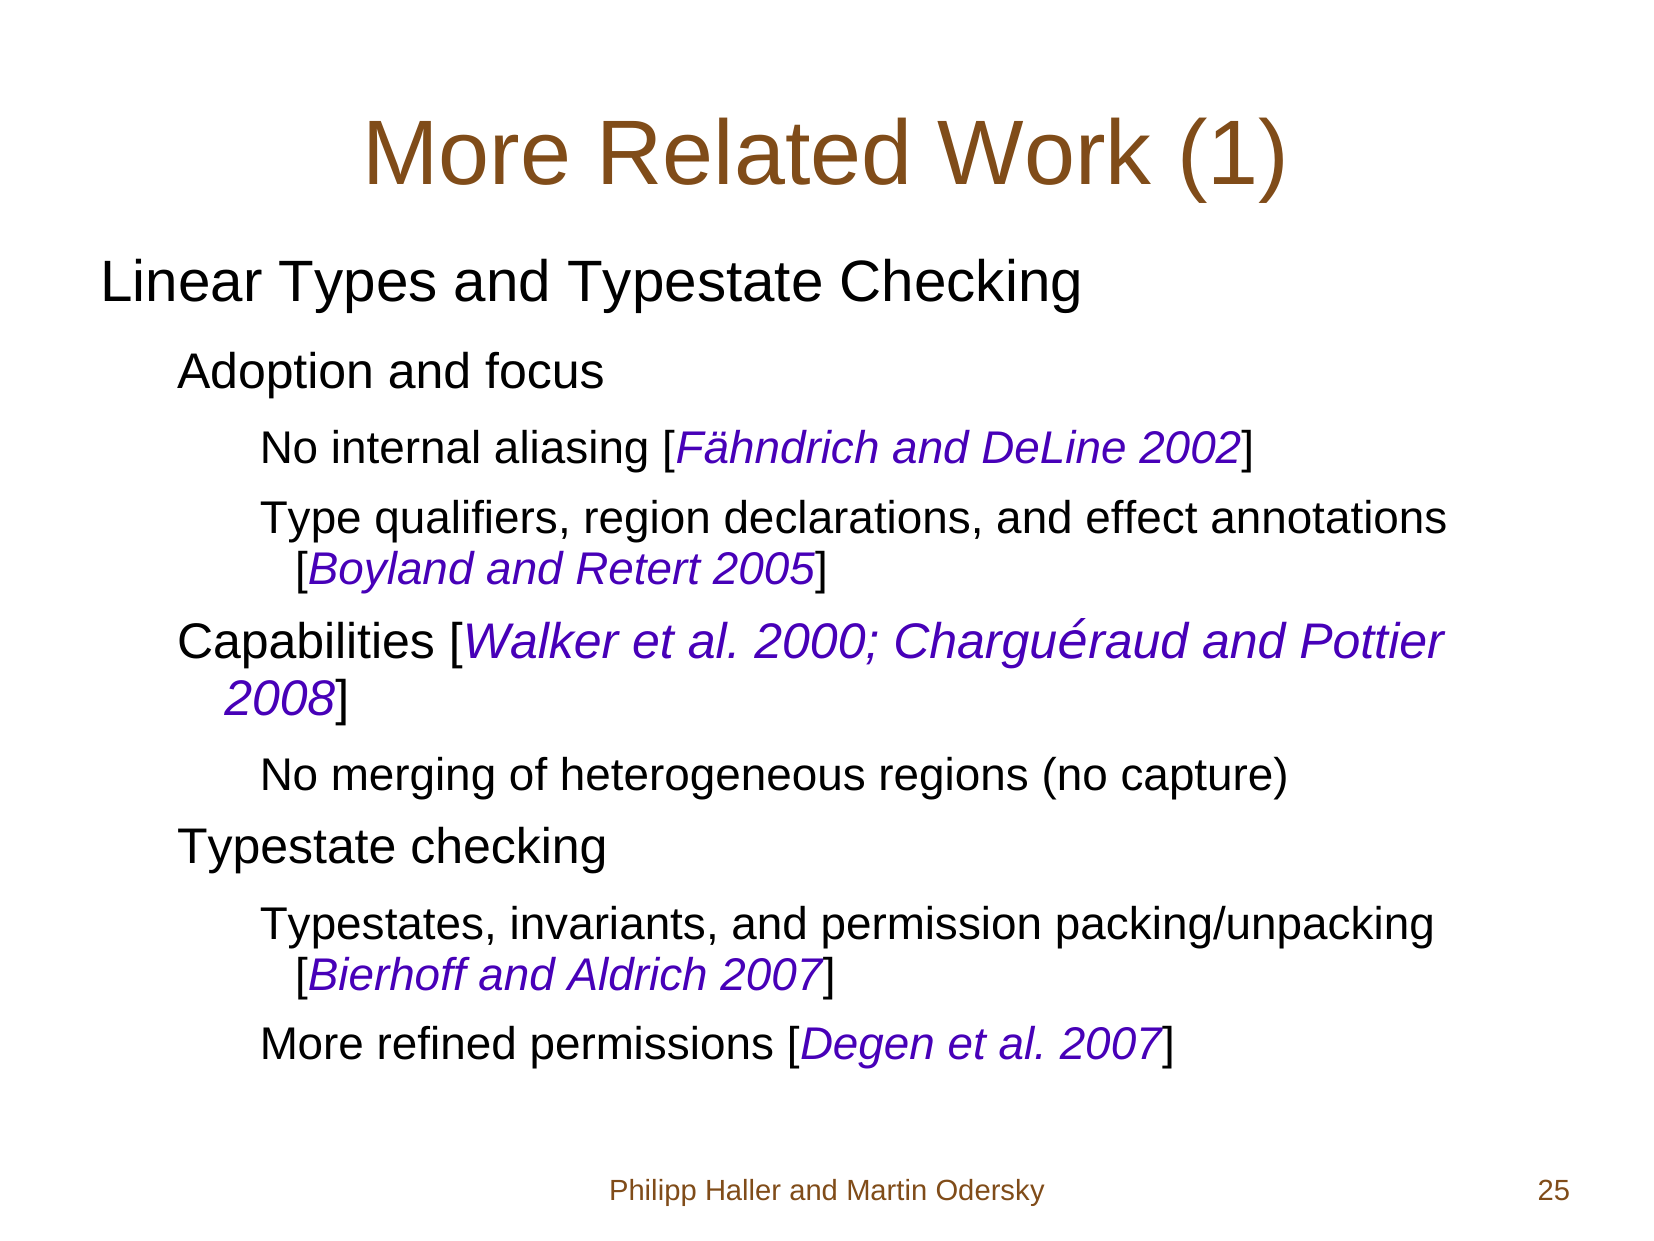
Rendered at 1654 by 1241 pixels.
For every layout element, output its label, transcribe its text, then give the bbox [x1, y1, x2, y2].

list Linear Types and Typestate Checking Adoption and focus No internal aliasing [Fähndrich and DeLine 2002] Type qualifiers, region declarations, and effect annotations [Boyland and Retert 2005] Capabilities [Walker et al. 2000; Charguéraud and Pottier 2008] No merging of heterogeneous regions (no capture) Typestate checking Typestates, invariants, and permission packing/unpacking [Bierhoff and Aldrich 2007] More refined permissions [Degen et al. 2007] [82, 248, 1571, 1147]
title More Related Work (1) [82, 56, 1571, 248]
